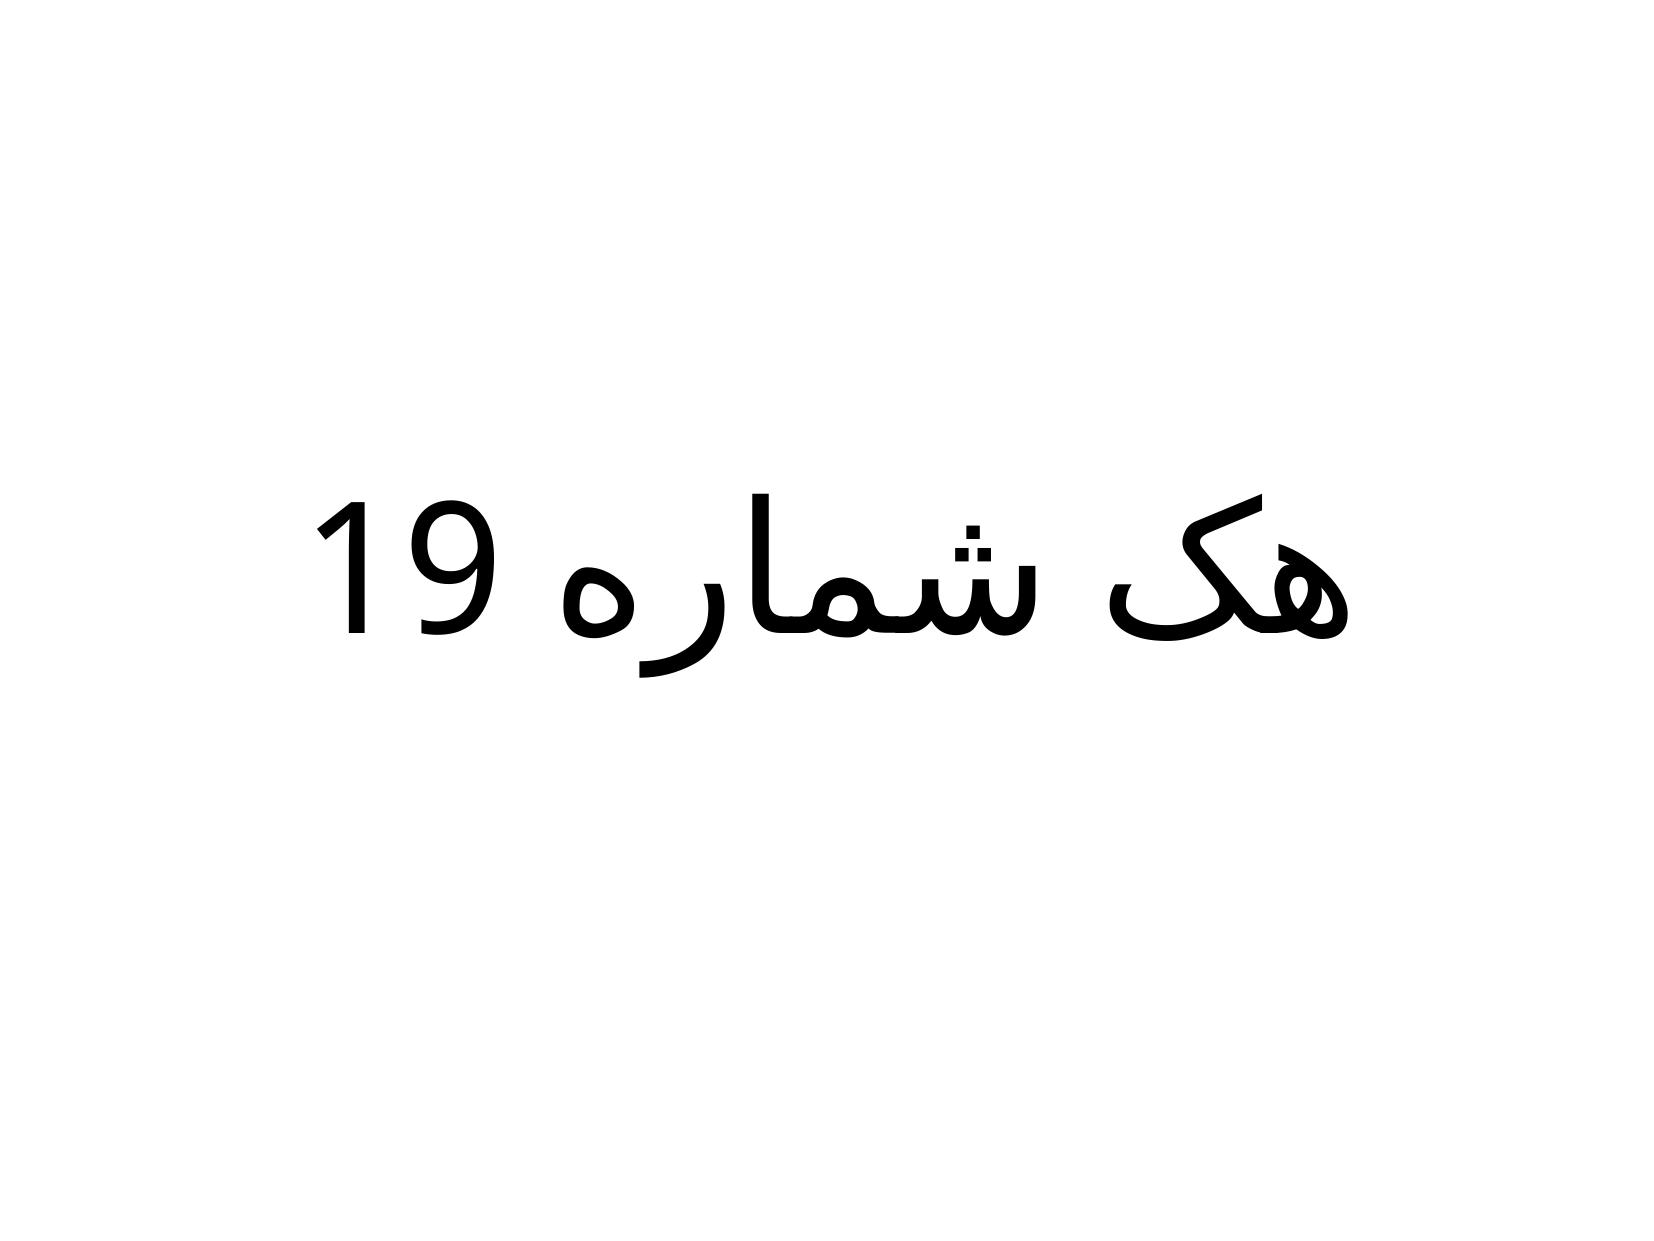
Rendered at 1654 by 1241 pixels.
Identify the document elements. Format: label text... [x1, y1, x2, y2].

title هک شماره 19 [86, 482, 1576, 695]
